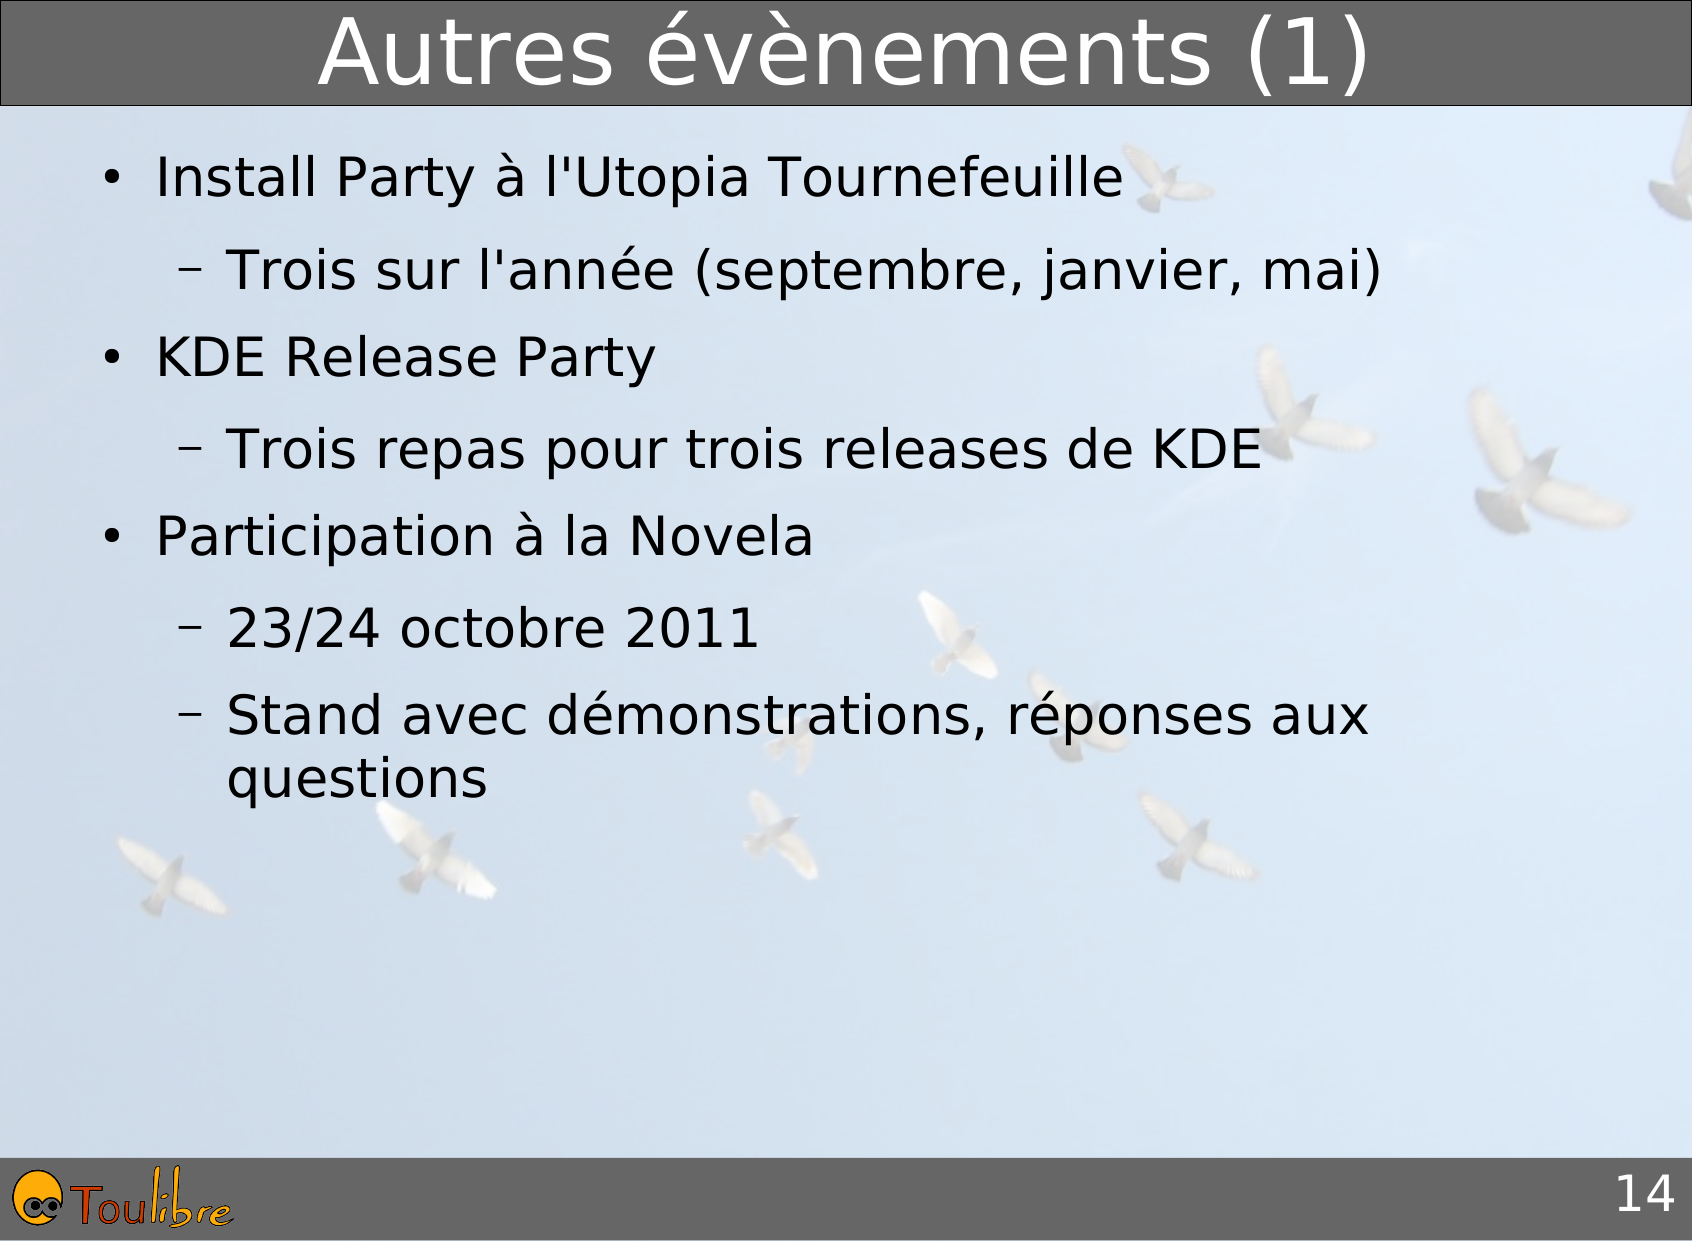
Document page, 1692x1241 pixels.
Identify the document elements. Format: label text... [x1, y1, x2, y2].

title Autres évènements (1) [0, 0, 1692, 107]
picture [12, 1165, 234, 1228]
list Install Party à l'Utopia Tournefeuille Trois sur l'année (septembre, janvier, mai) KDE Release Party Trois repas pour trois releases de KDE Participation à la Novela 23/24 octobre 2011 Stand avec démonstrations, réponses aux questions [84, 146, 1608, 1109]
